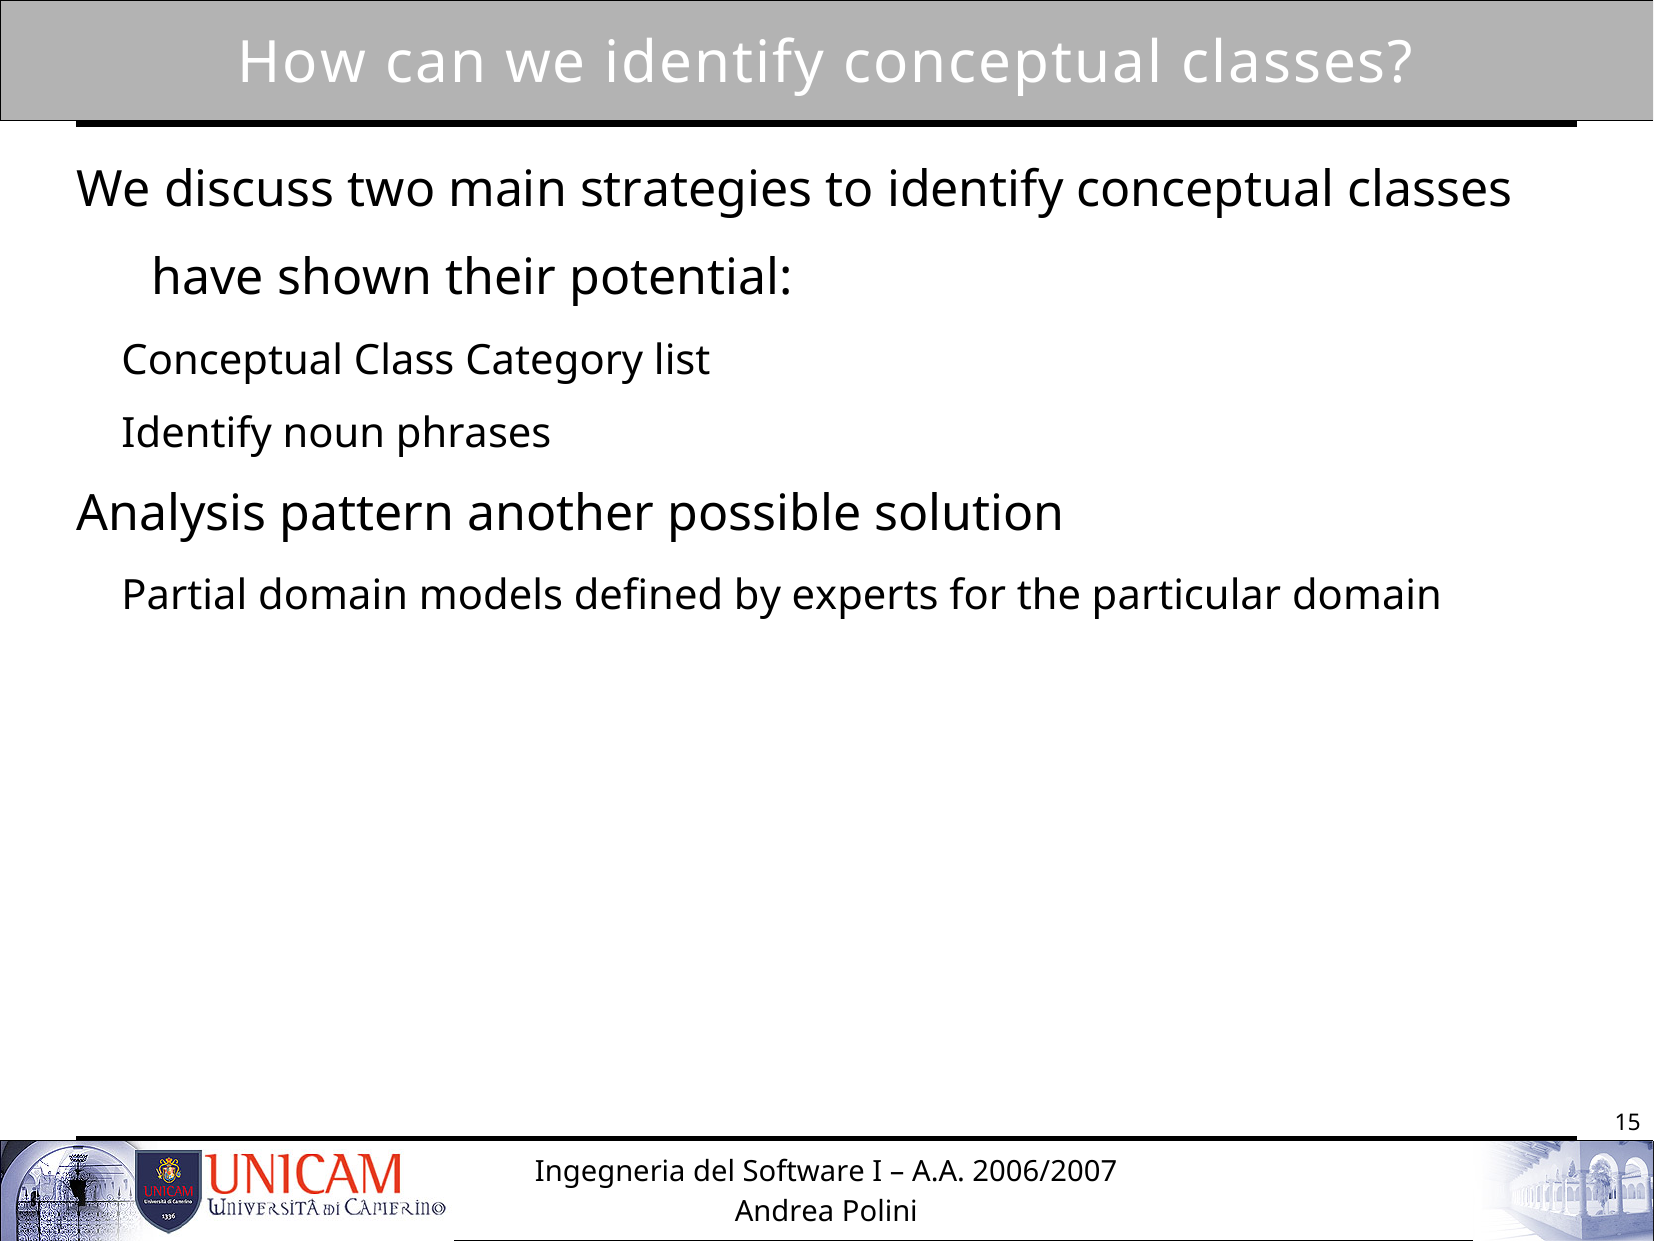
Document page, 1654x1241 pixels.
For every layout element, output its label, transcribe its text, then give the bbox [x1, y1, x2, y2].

picture [1473, 1141, 1654, 1241]
picture [0, 1141, 454, 1241]
list We discuss two main strategies to identify conceptual classes have shown their potential: Conceptual Class Category list Identify noun phrases Analysis pattern another possible solution Partial domain models defined by experts for the particular domain [76, 152, 1577, 671]
title How can we identify conceptual classes? [0, 0, 1653, 121]
